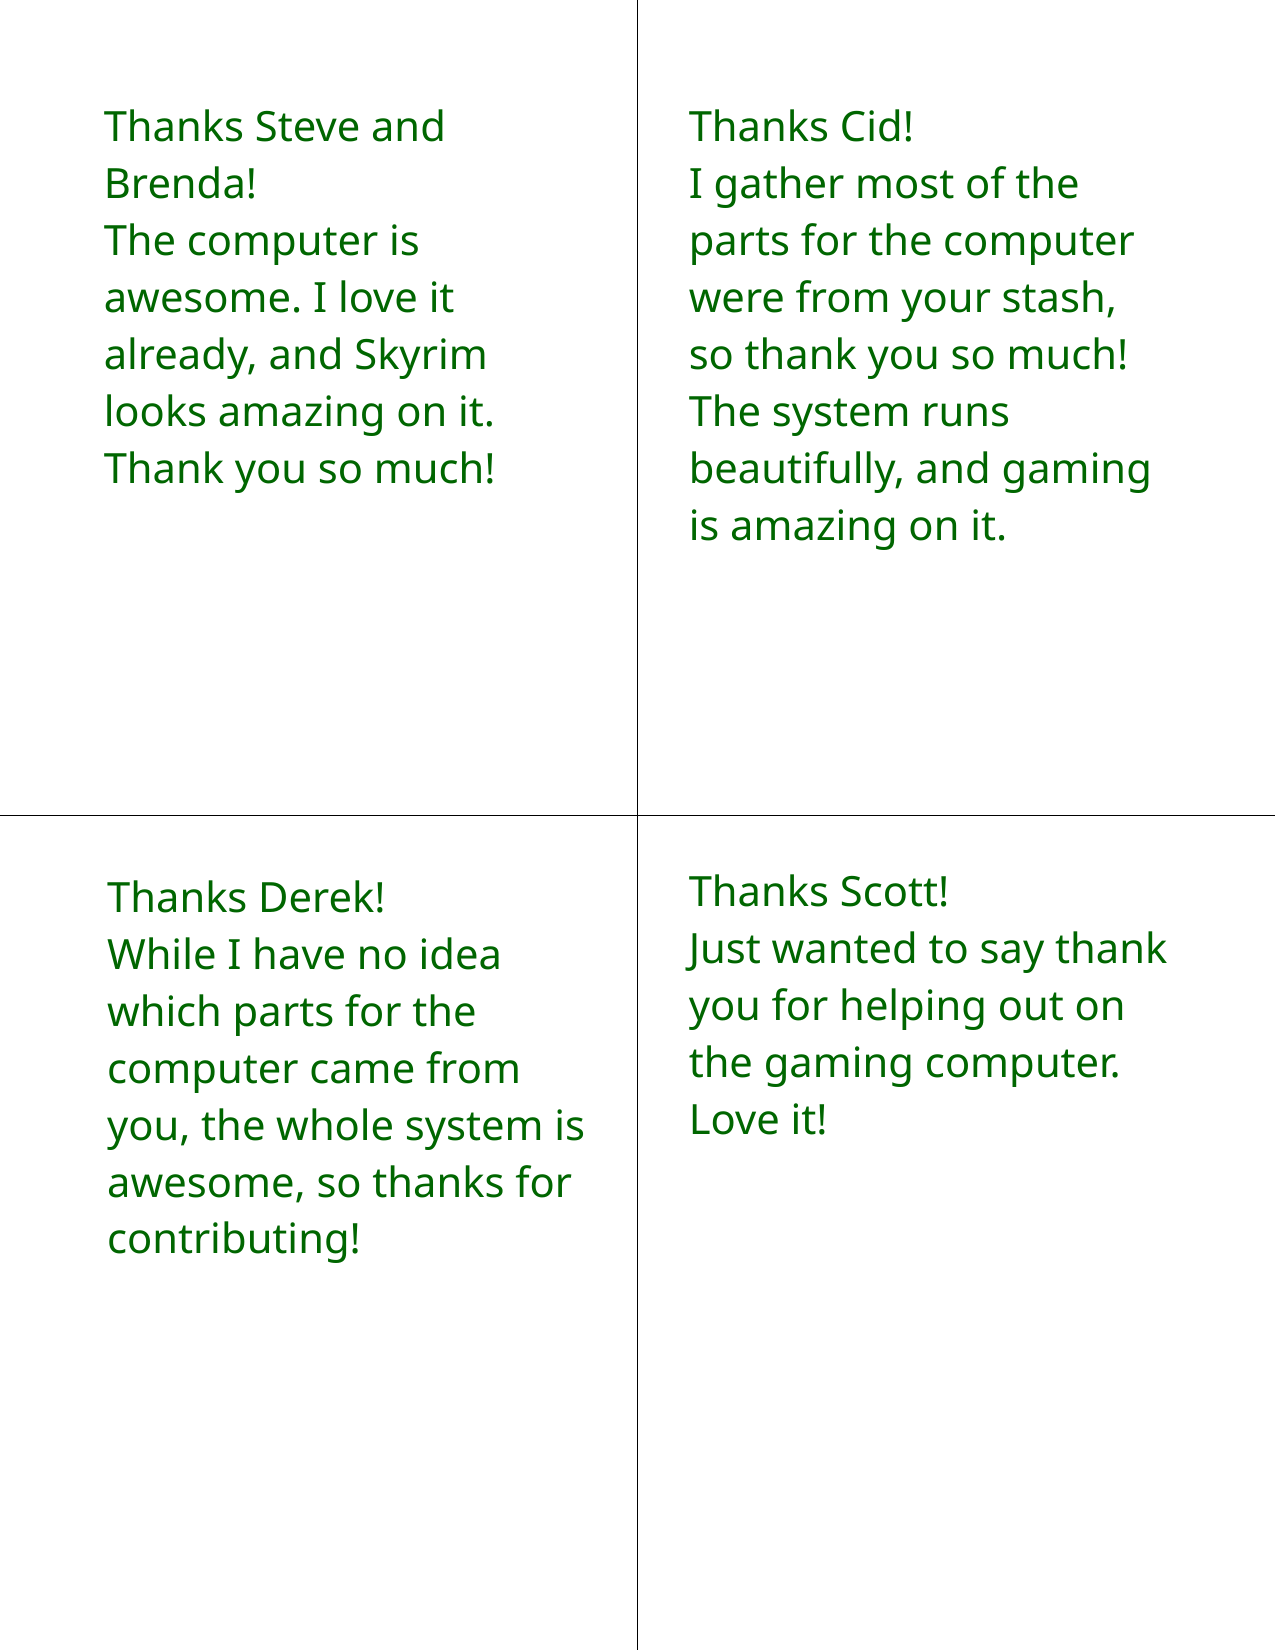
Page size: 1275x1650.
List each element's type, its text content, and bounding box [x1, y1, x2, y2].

text_box Thanks Steve and Brenda! The computer is awesome. I love it already, and Skyrim looks amazing on it. Thank you so much! [89, 89, 600, 780]
text_box Thanks Derek! While I have no idea which parts for the computer came from you, the whole system is awesome, so thanks for contributing! [92, 859, 603, 1550]
text_box Thanks Scott! Just wanted to say thank you for helping out on the gaming computer. Love it! [674, 854, 1185, 1545]
text_box Thanks Cid! I gather most of the parts for the computer were from your stash, so thank you so much! The system runs beautifully, and gaming is amazing on it. [674, 89, 1185, 780]
